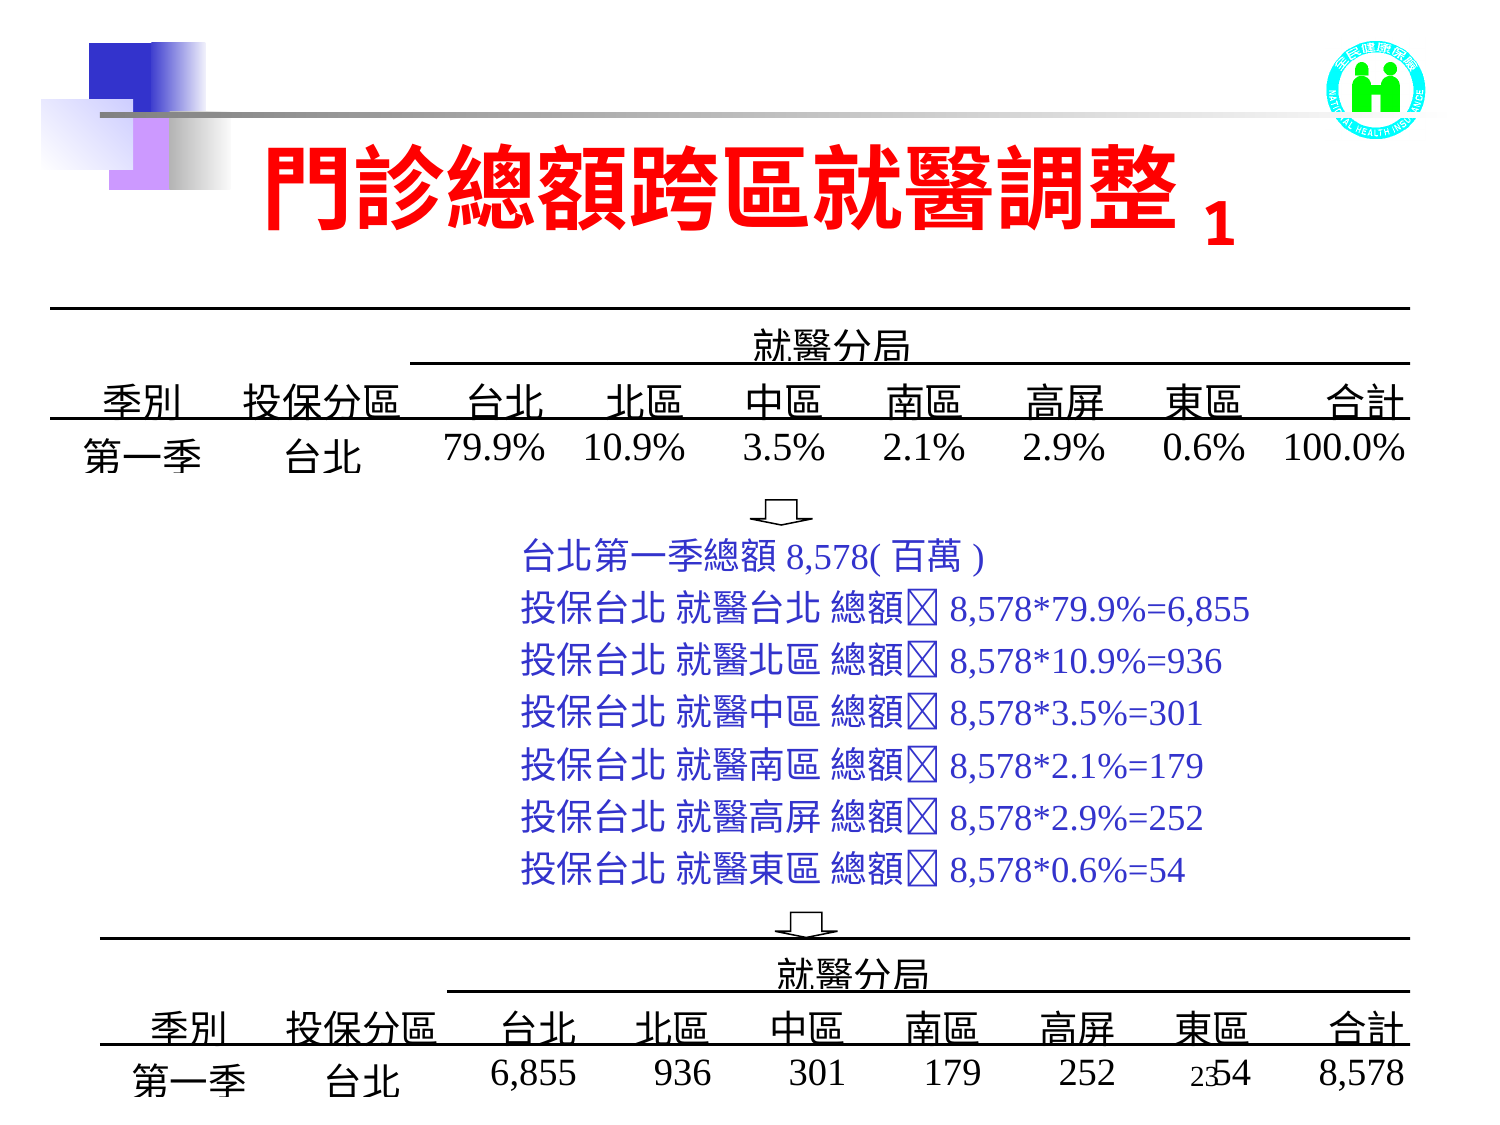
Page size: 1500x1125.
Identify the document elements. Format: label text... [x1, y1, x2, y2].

chart [50, 307, 1413, 475]
list 台北第一季總額8,578(百萬) 投保台北 就醫台北 總額8,578*79.9%=6,855 投保台北 就醫北區 總額8,578*10.9%=936 投保台北 就醫中區 總額8,578*3.5%=301 投保台北 就醫南區 總額8,578*2.1%=179 投保台北 就醫高屏 總額8,578*2.9%=252 投保台北 就醫東區 總額8,578*0.6%=54 [450, 525, 1276, 913]
chart [99, 937, 1413, 1099]
title 門診總額跨區就醫調整1 [112, 99, 1388, 288]
text_box [1175, 1050, 1488, 1125]
